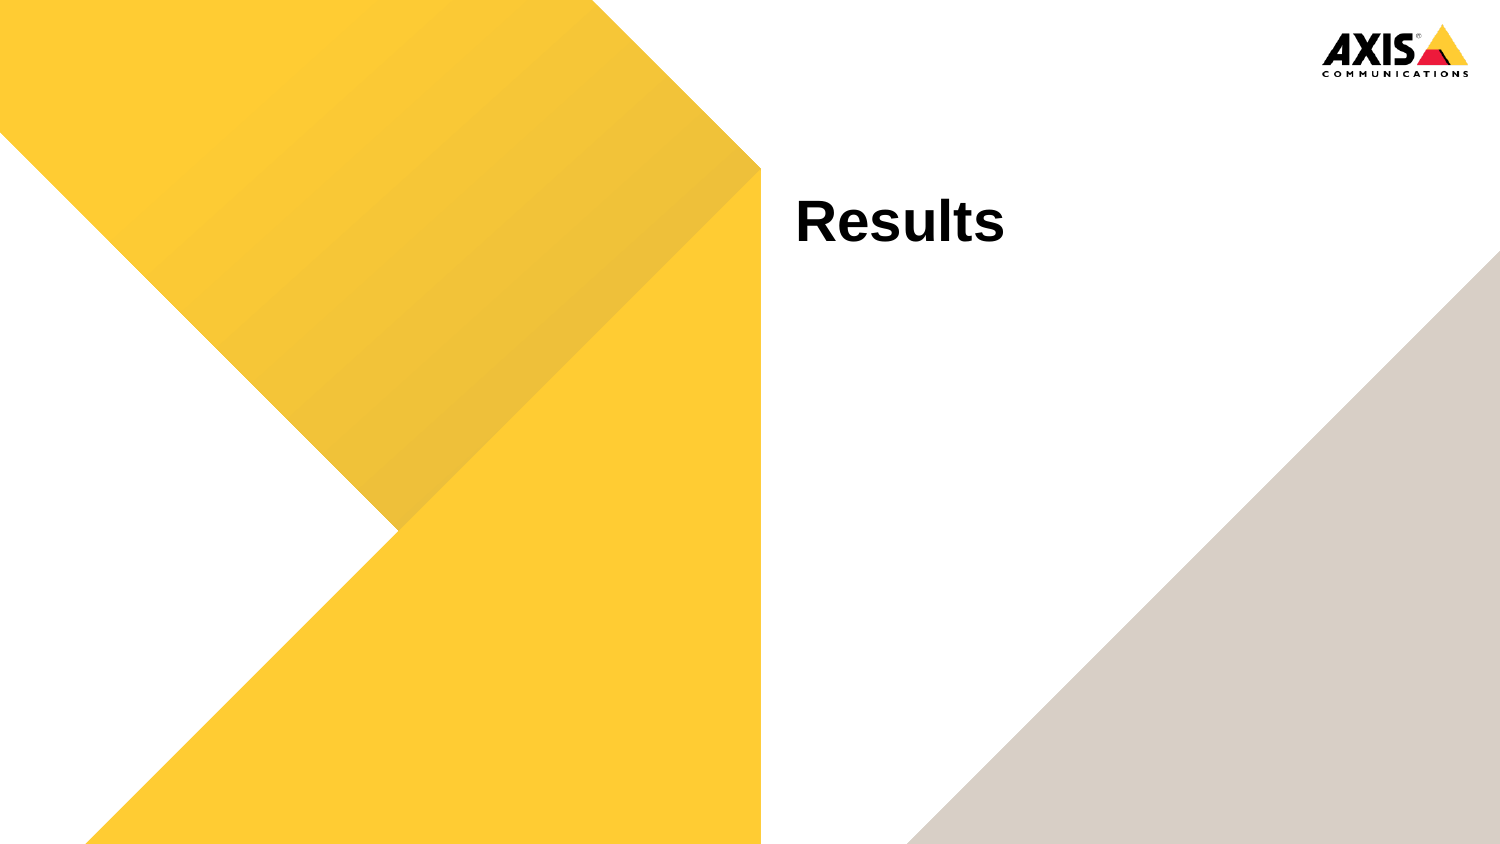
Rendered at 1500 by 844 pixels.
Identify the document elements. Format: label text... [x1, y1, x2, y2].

picture [1322, 24, 1468, 77]
subtitle Results [780, 175, 1263, 504]
